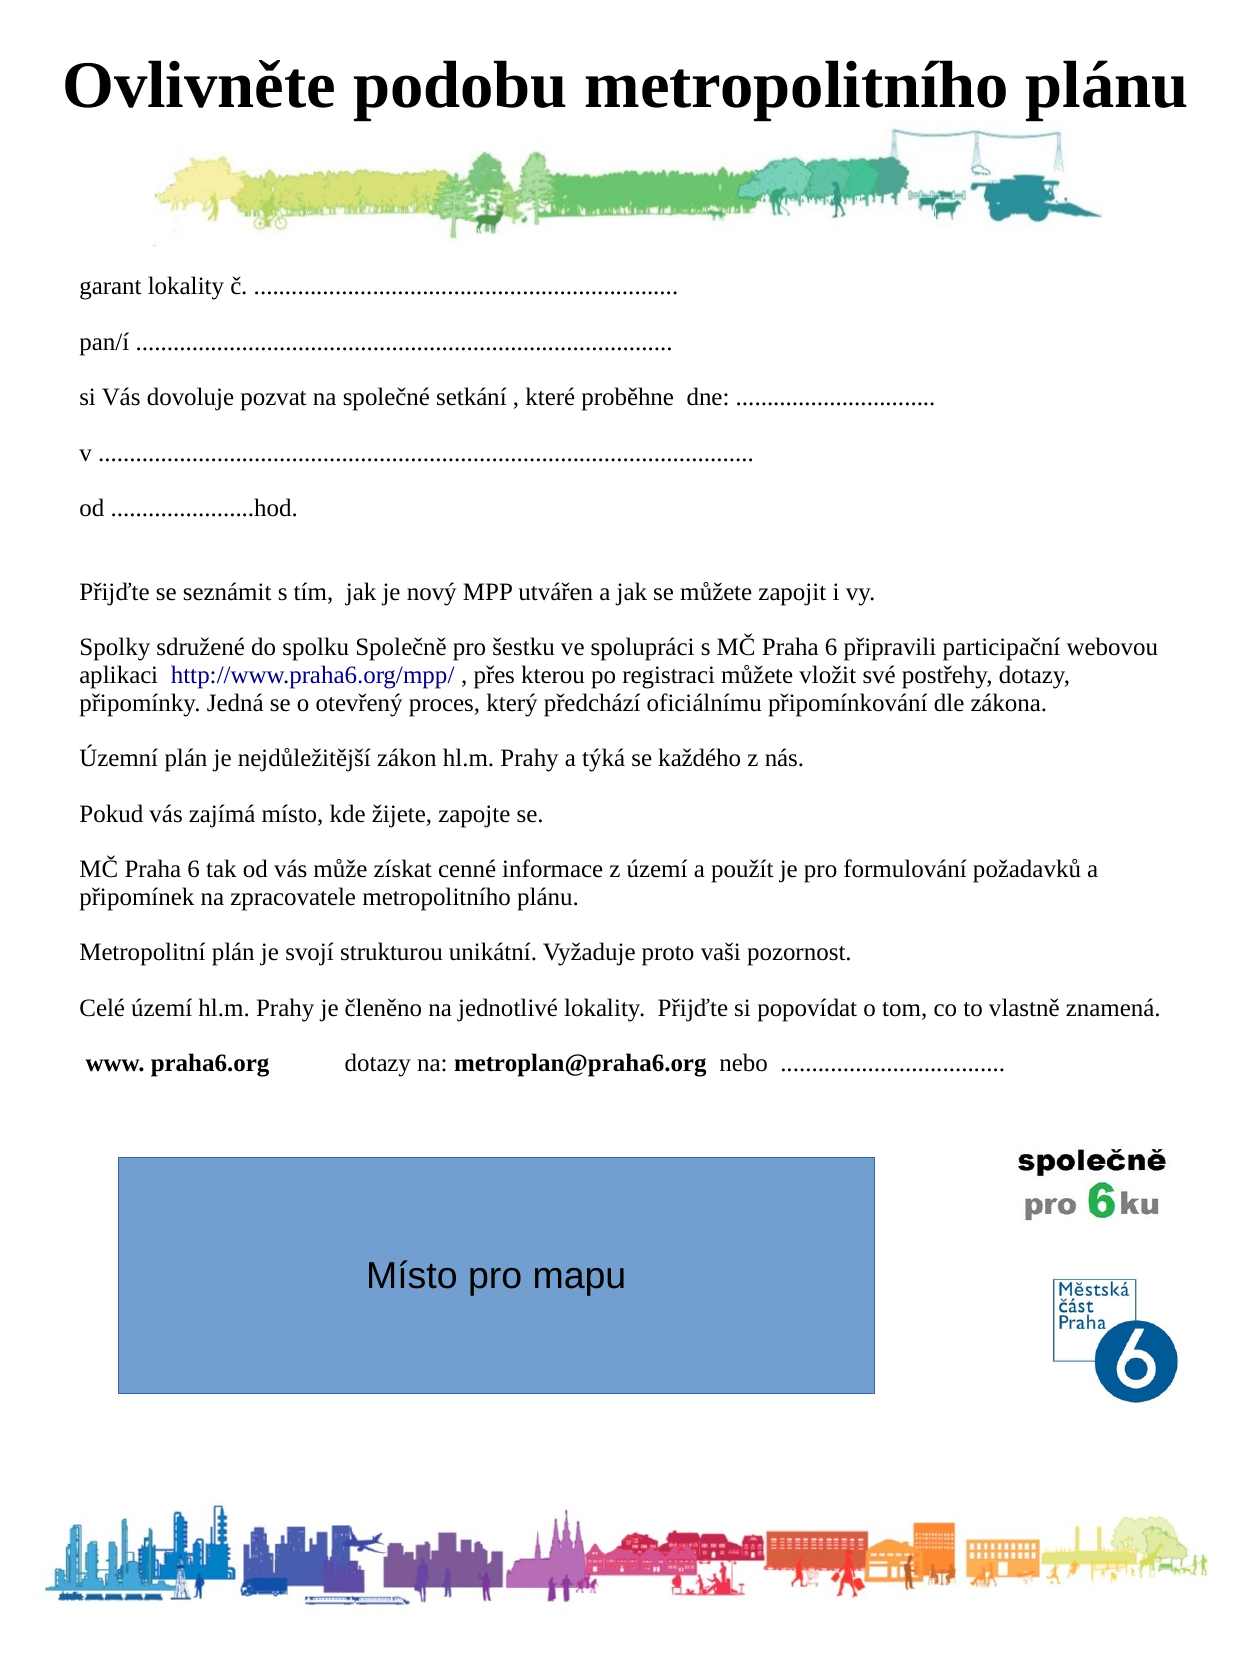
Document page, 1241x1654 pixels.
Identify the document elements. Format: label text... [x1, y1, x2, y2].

picture [153, 130, 1111, 246]
picture [1015, 1145, 1170, 1225]
picture [35, 1499, 1209, 1614]
text_box Ovlivněte podobu metropolitního plánu [47, 41, 1241, 130]
text_box garant lokality č. .................................................................... pan/í ...................................................................................... si Vás dovoluje pozvat na společné setkání , které proběhne dne: ................................ v ......................................................................................................... od .......................hod. Přijďte se seznámit s tím, jak je nový MPP utvářen a jak se můžete zapojit i vy. Spolky sdružené do spolku Společně pro šestku ve spolupráci s MČ Praha 6 připravili participační webovou aplikaci http://www.praha6.org/mpp/ , přes kterou po registraci můžete vložit své postřehy, dotazy, připomínky. Jedná se o otevřený proces, který předchází oficiálnímu připomínkování dle zákona. Územní plán je nejdůležitější zákon hl.m. Prahy a týká se každého z nás. Pokud vás zajímá místo, kde žijete, zapojte se. MČ Praha 6 tak od vás může získat cenné informace z území a použít je pro formulování požadavků a připomínek na zpracovatele metropolitního plánu. Metropolitní plán je svojí strukturou unikátní. Vyžaduje proto vaši pozornost. Celé území hl.m. Prahy je členěno na jednotlivé lokality. Přijďte si popovídat o tom, co to vlastně znamená. www. praha6.org dotazy na: metroplan@praha6.org nebo .................................... [64, 265, 1187, 1085]
text_box Místo pro mapu [118, 1157, 875, 1394]
picture [1048, 1275, 1182, 1408]
